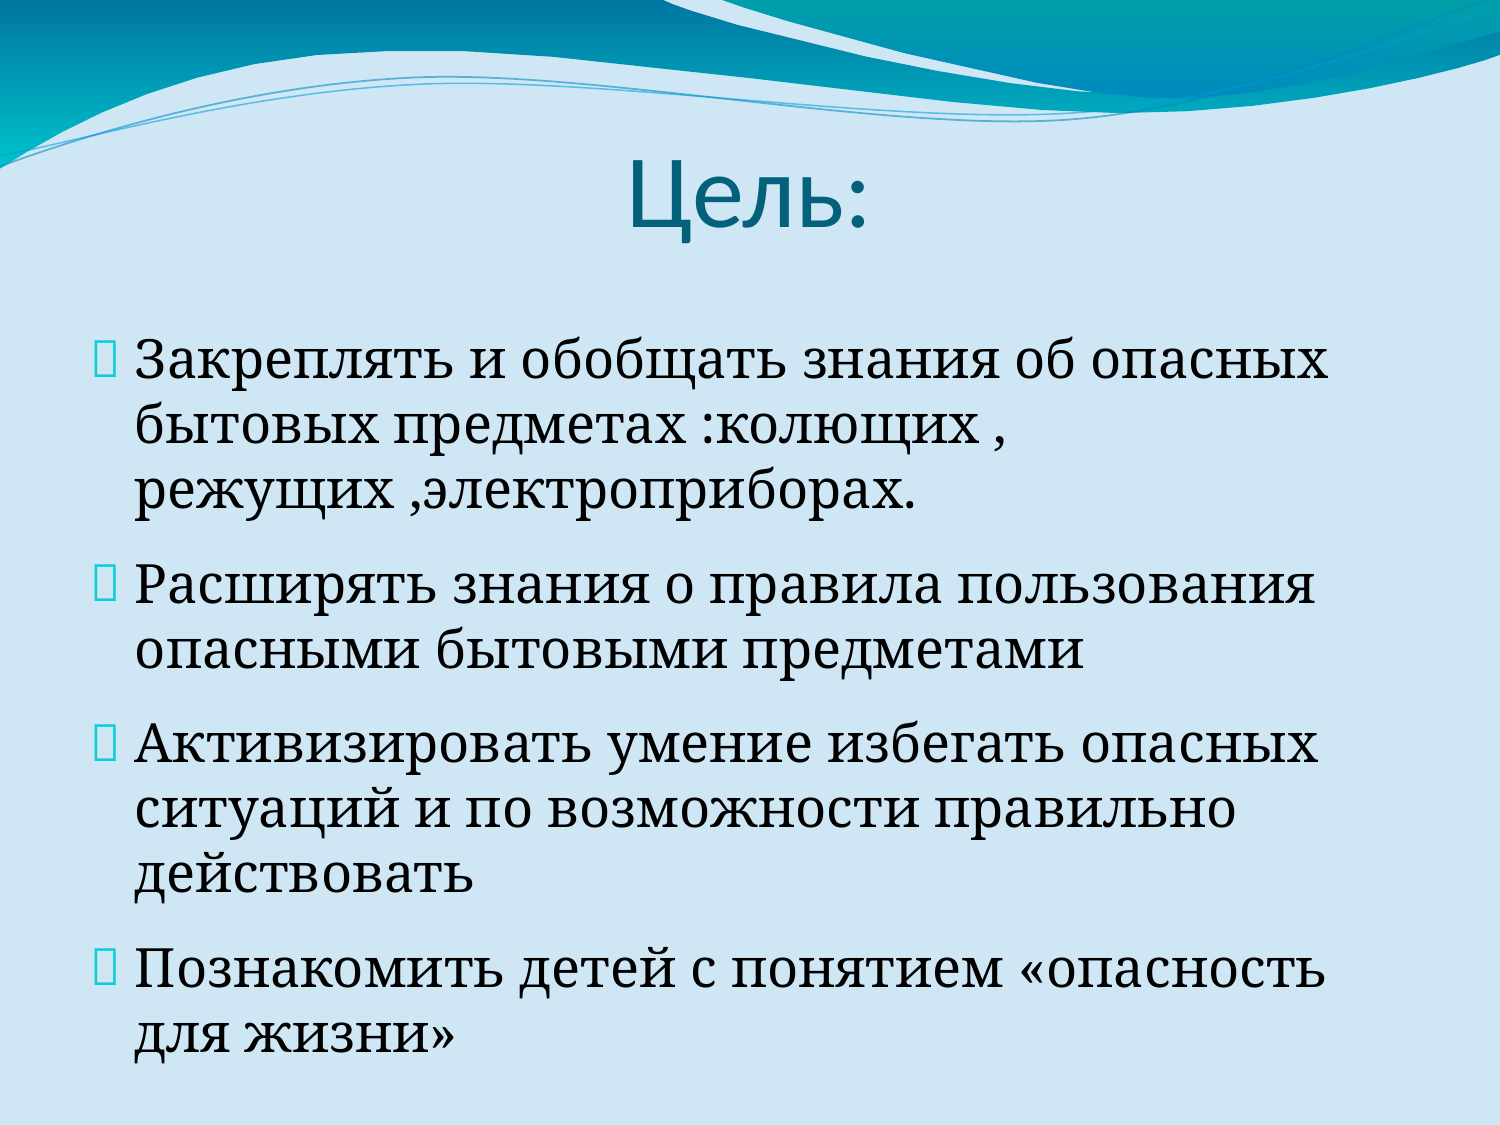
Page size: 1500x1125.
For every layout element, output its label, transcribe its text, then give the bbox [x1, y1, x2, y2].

title Цель: [75, 115, 1425, 303]
list Закреплять и обобщать знания об опасных бытовых предметах :колющих , режущих ,электроприборах. Расширять знания о правила пользования опасными бытовыми предметами Активизировать умение избегать опасных ситуаций и по возможности правильно действовать Познакомить детей с понятием «опасность для жизни» [75, 317, 1425, 1038]
